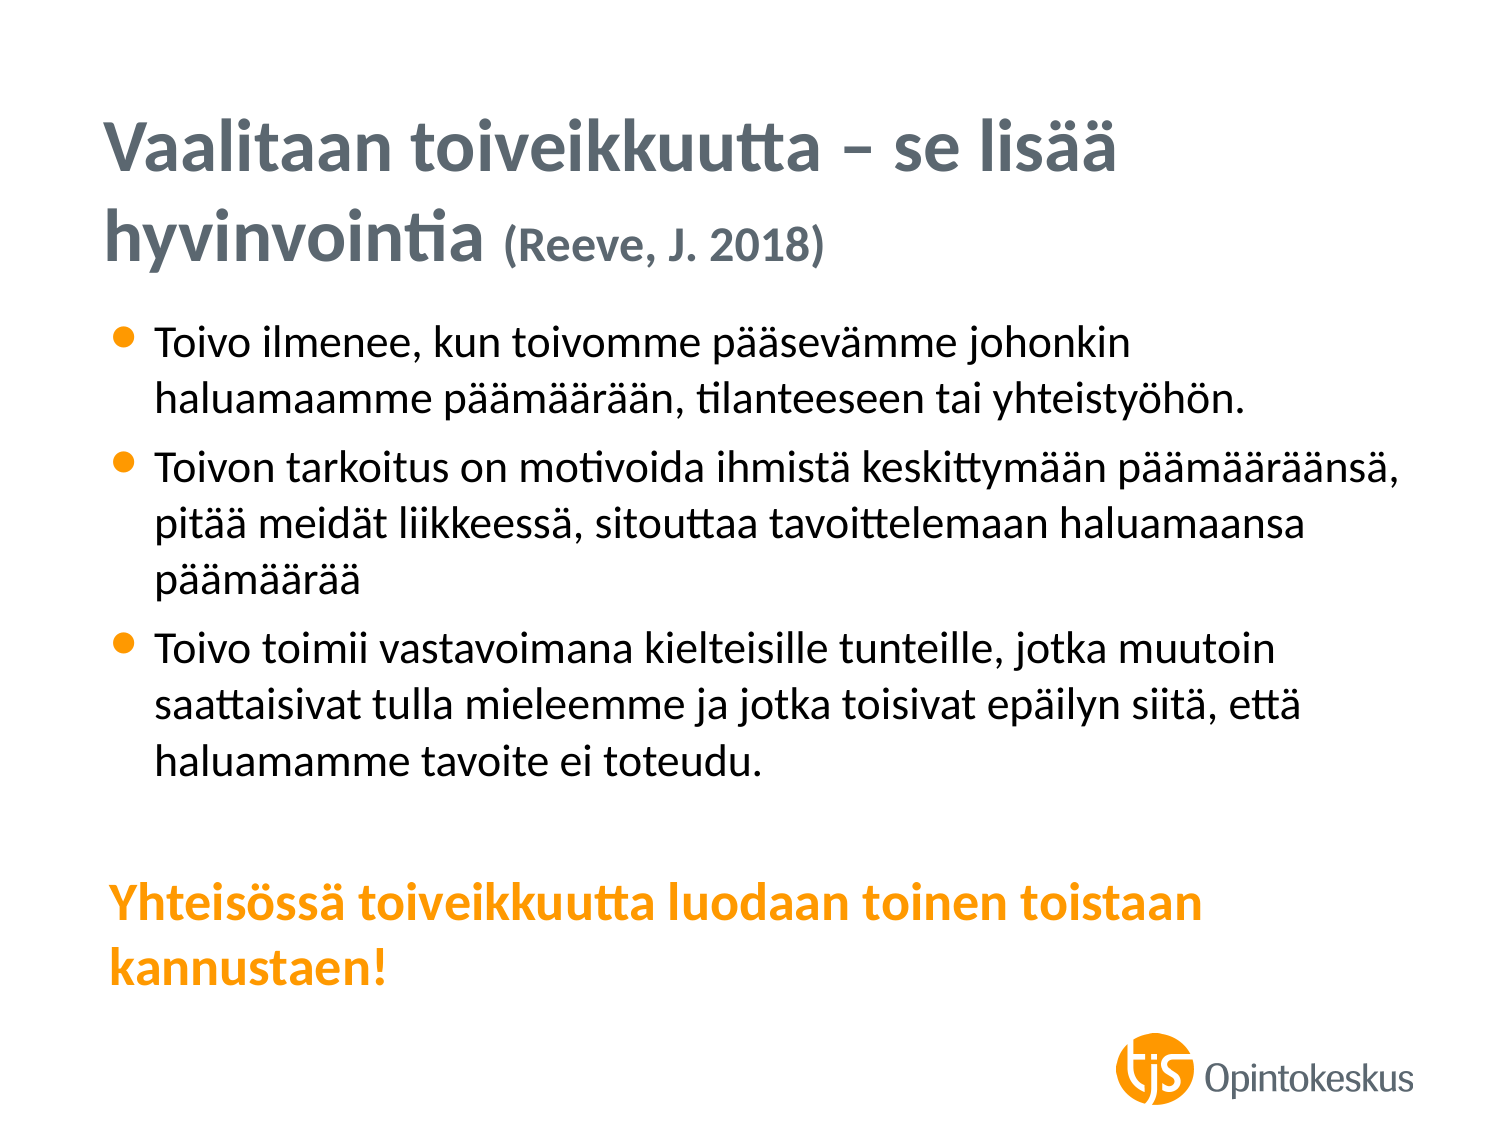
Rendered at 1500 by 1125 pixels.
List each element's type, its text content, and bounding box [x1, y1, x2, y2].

list Toivo ilmenee, kun toivomme pääsevämme johonkin haluamaamme päämäärään, tilanteeseen tai yhteistyöhön. Toivon tarkoitus on motivoida ihmistä keskittymään päämääräänsä, pitää meidät liikkeessä, sitouttaa tavoittelemaan haluamaansa päämäärää Toivo toimii vastavoimana kielteisille tunteille, jotka muutoin saattaisivat tulla mieleemme ja jotka toisivat epäilyn siitä, että haluamamme tavoite ei toteudu. Yhteisössä toiveikkuutta luodaan toinen toistaan kannustaen! [95, 302, 1418, 982]
title Vaalitaan toiveikkuutta – se lisää hyvinvointia (Reeve, J. 2018) [88, 88, 1412, 266]
picture [1116, 1033, 1413, 1105]
